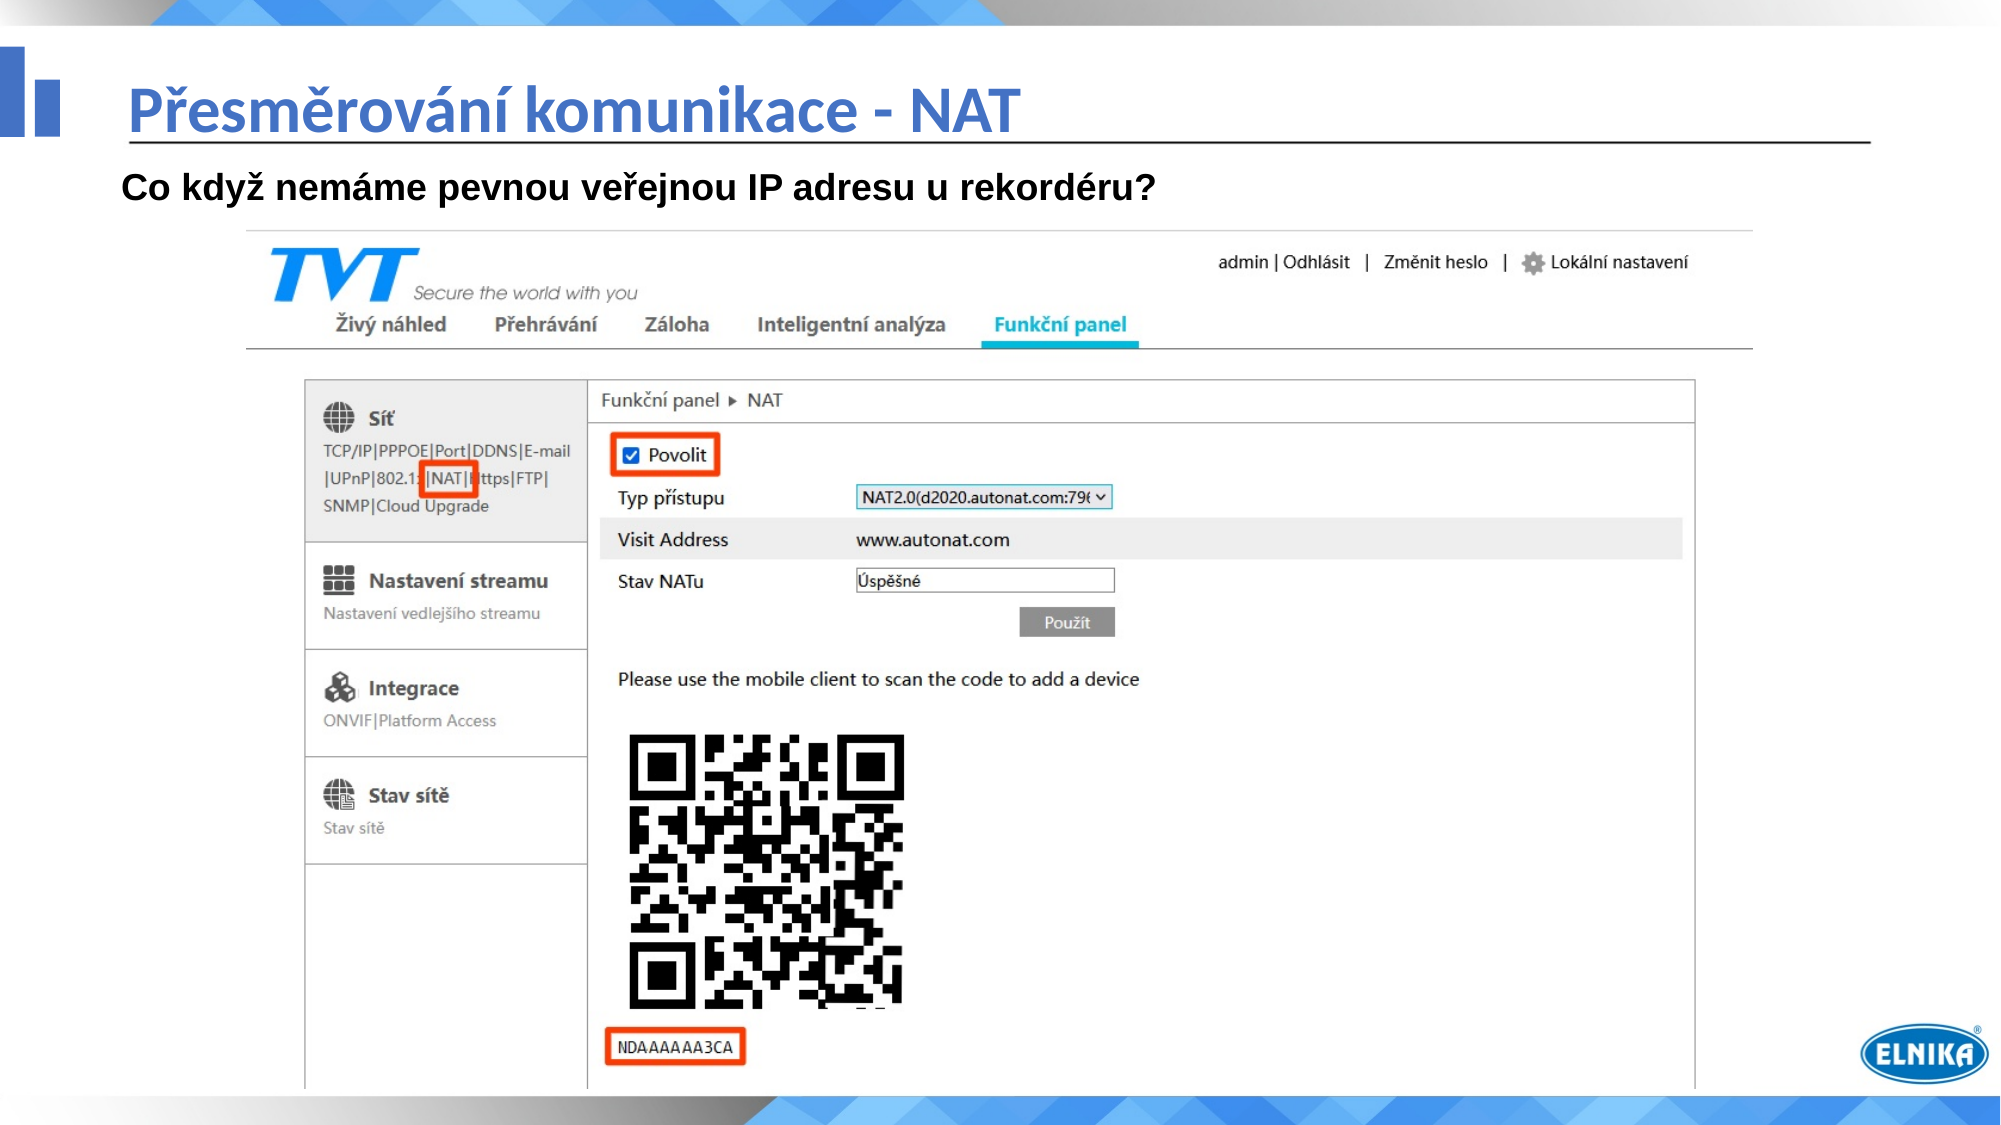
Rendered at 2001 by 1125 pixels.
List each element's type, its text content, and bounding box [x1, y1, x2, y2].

text_box Přesměrování komunikace - NAT [78, 58, 1211, 154]
picture [0, 0, 2001, 1125]
text_box Co když nemáme pevnou veřejnou IP adresu u rekordéru? [106, 159, 1211, 259]
